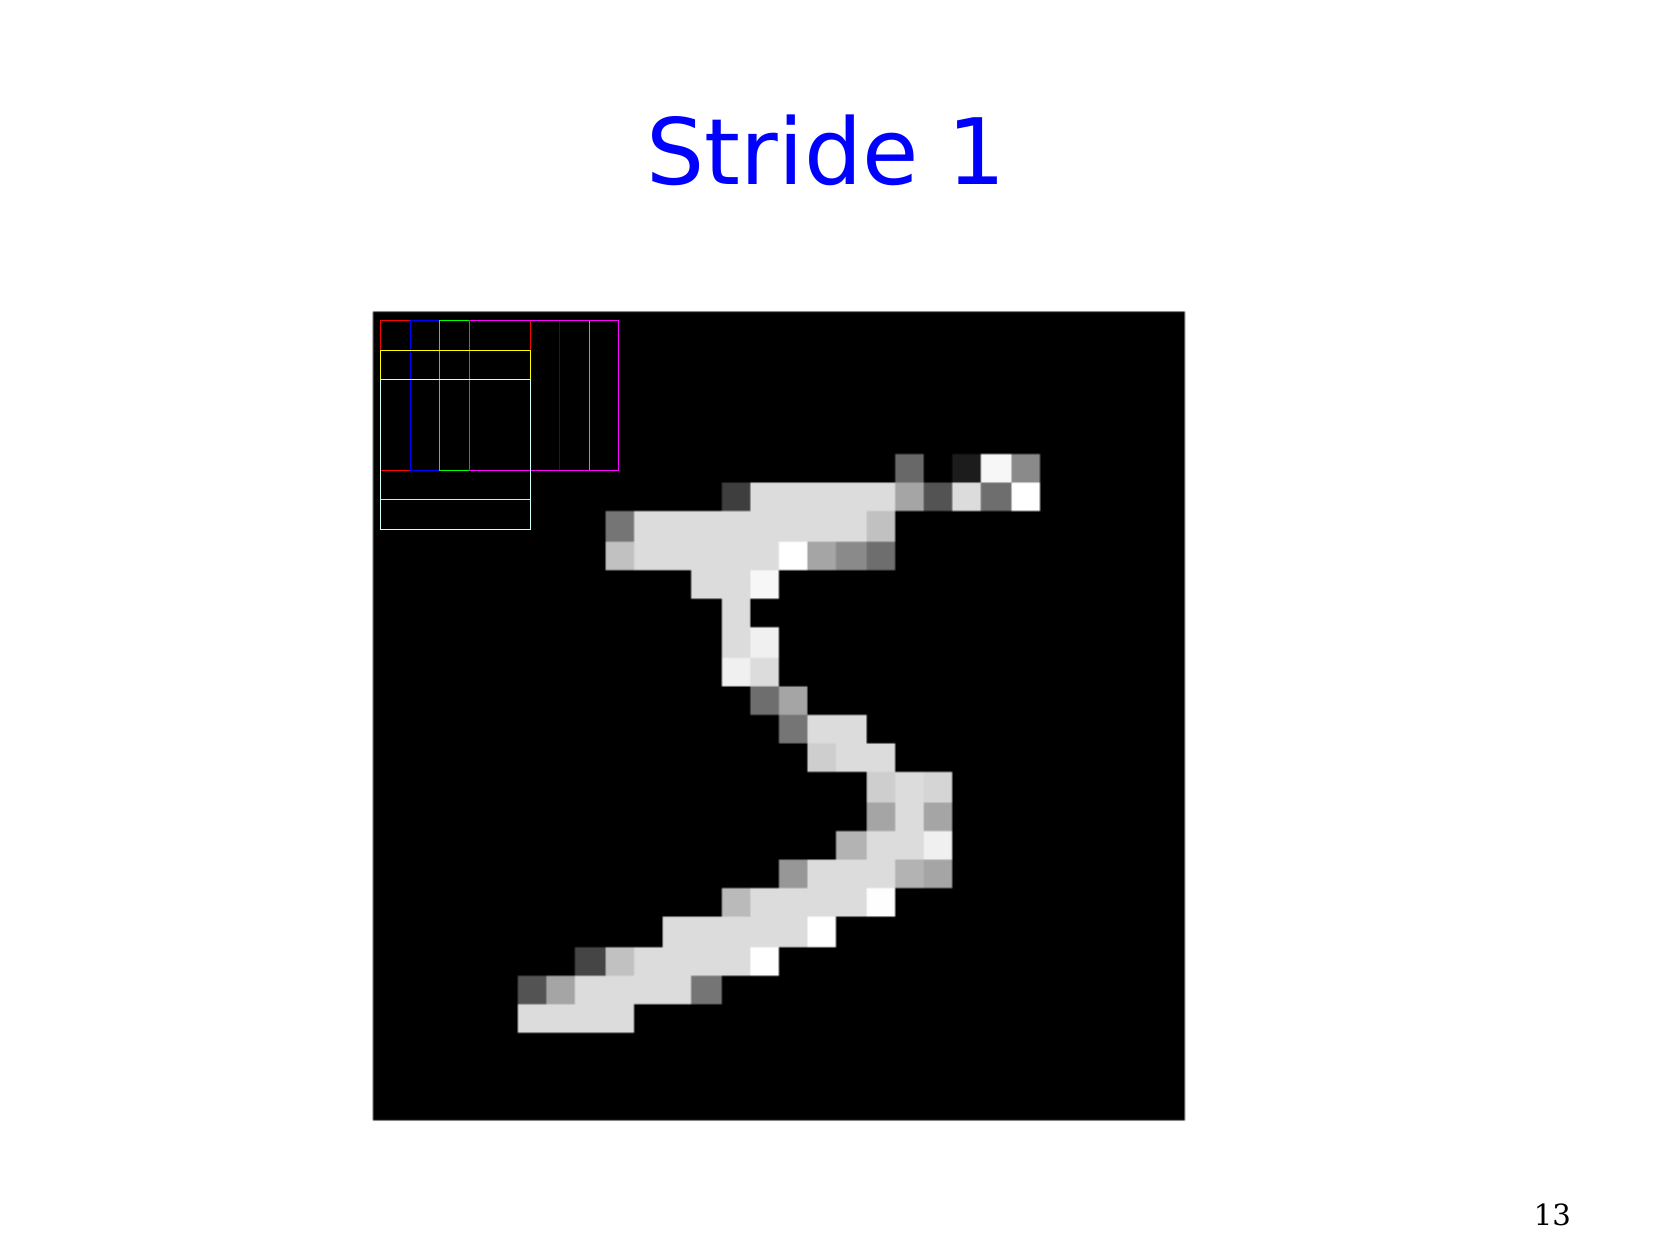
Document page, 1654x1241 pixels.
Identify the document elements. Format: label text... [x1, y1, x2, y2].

title Stride 1 [82, 49, 1571, 257]
picture [356, 299, 1203, 1132]
